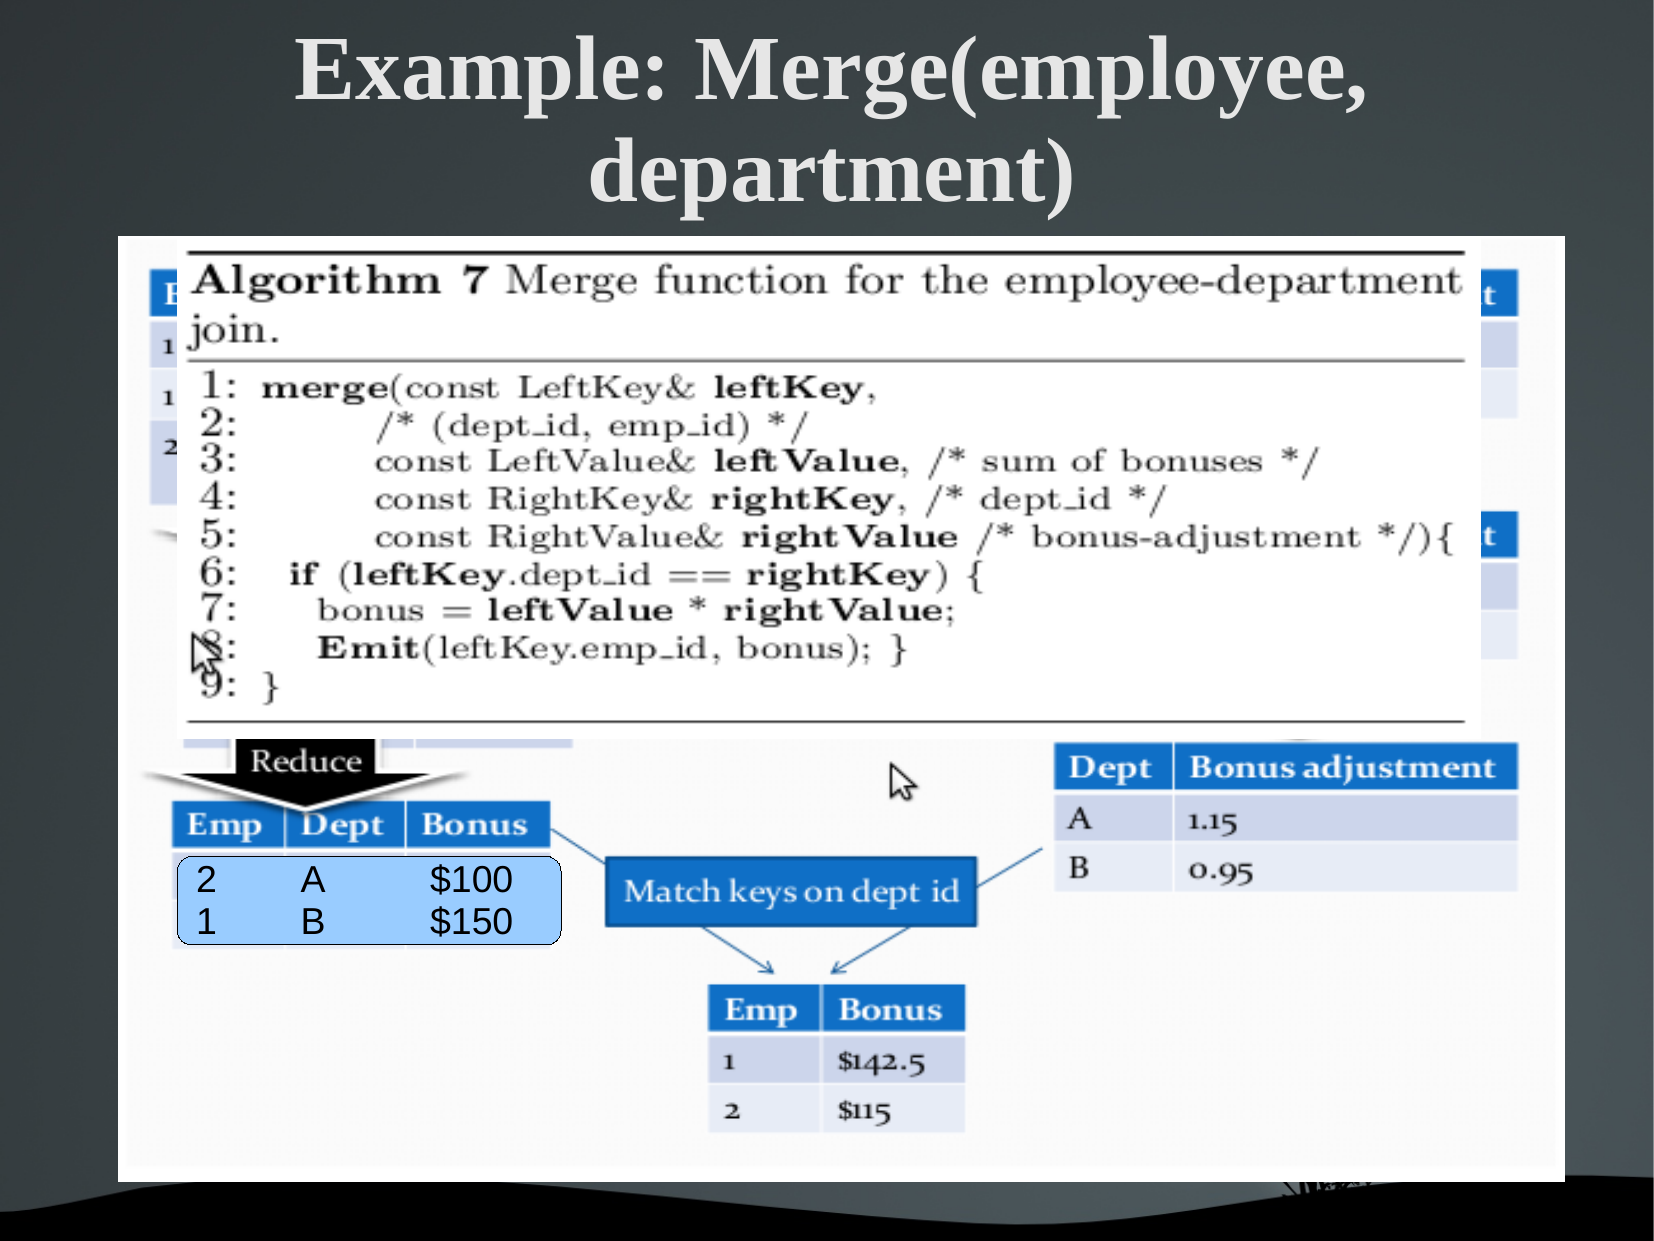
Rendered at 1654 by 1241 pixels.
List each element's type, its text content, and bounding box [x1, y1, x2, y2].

picture [0, 0, 1654, 1241]
text_box 2 A $100 1 B $150 [177, 856, 562, 945]
title Example: Merge(employee, department) [88, 0, 1577, 240]
